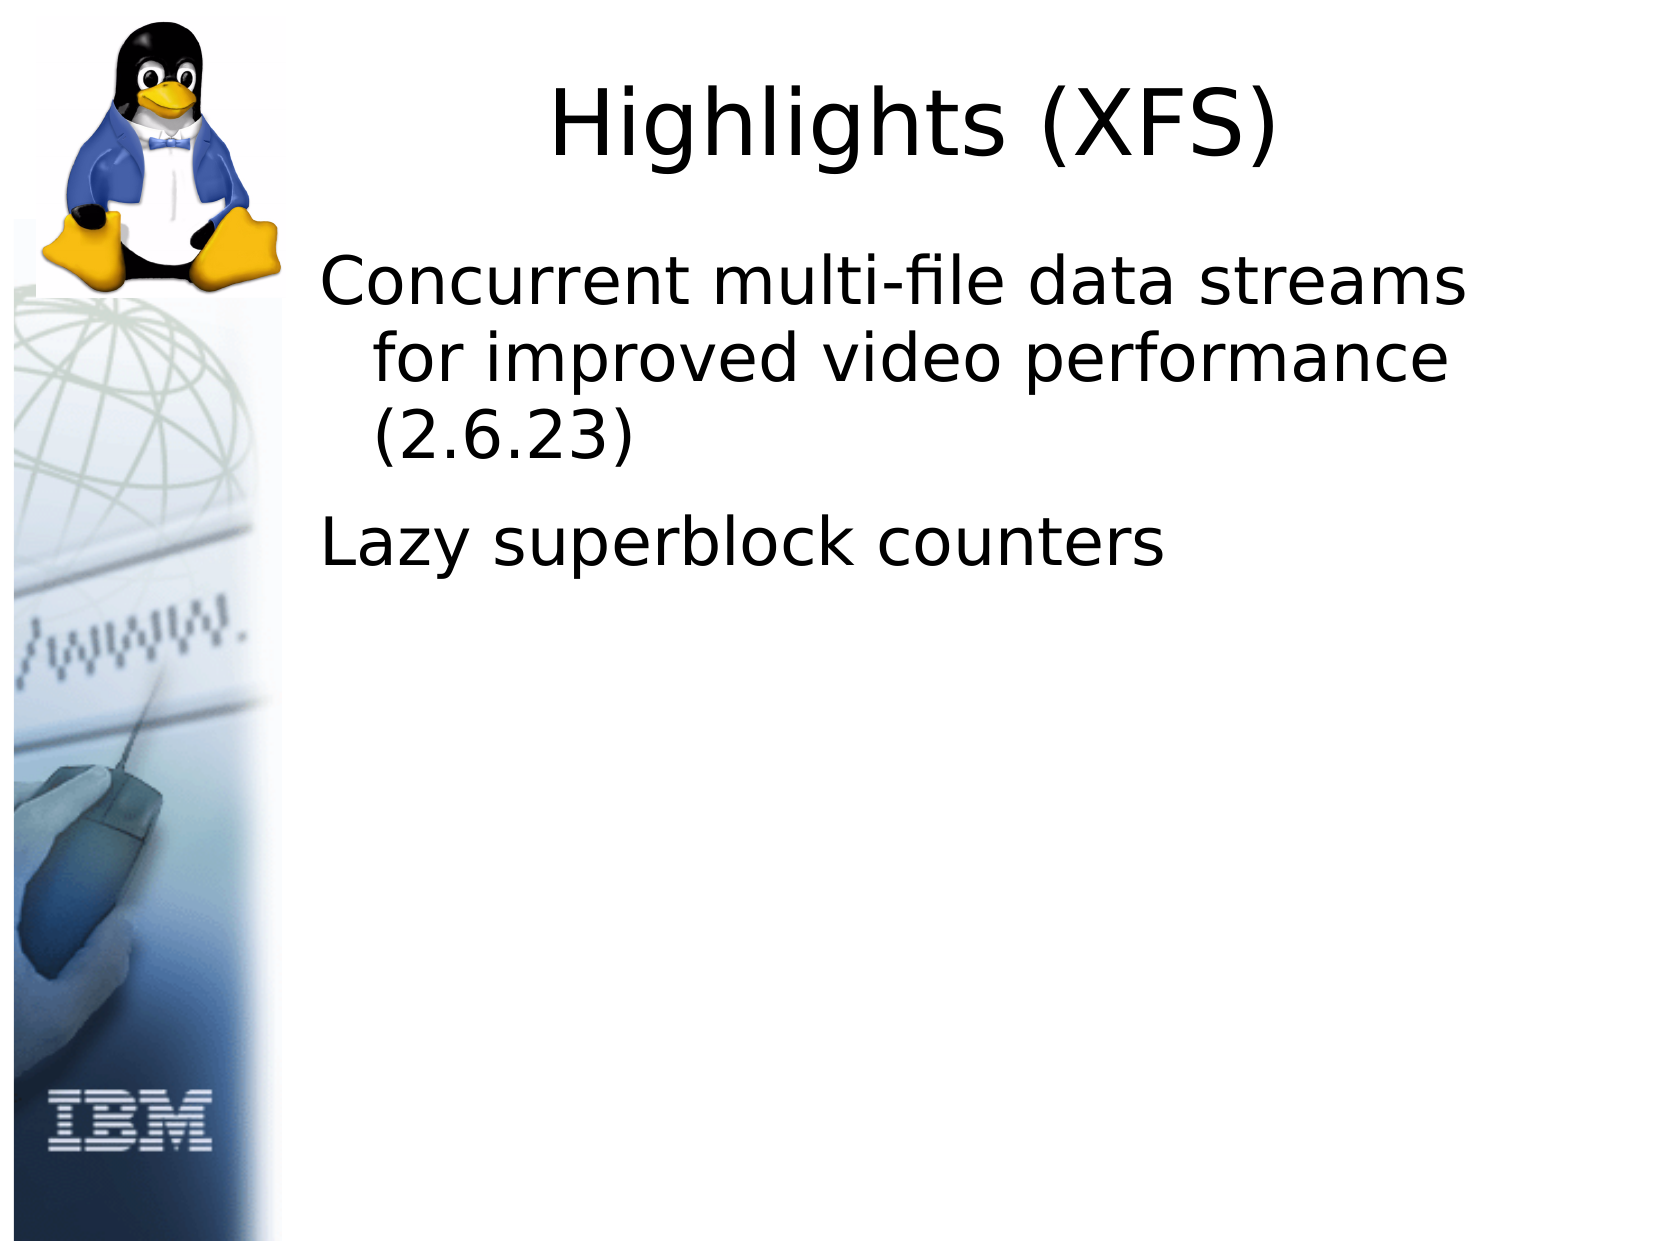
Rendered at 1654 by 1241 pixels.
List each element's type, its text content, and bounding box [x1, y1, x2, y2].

title Highlights (XFS) [301, 39, 1528, 209]
list Concurrent multi-file data streams for improved video performance (2.6.23) Lazy superblock counters [301, 243, 1520, 1182]
